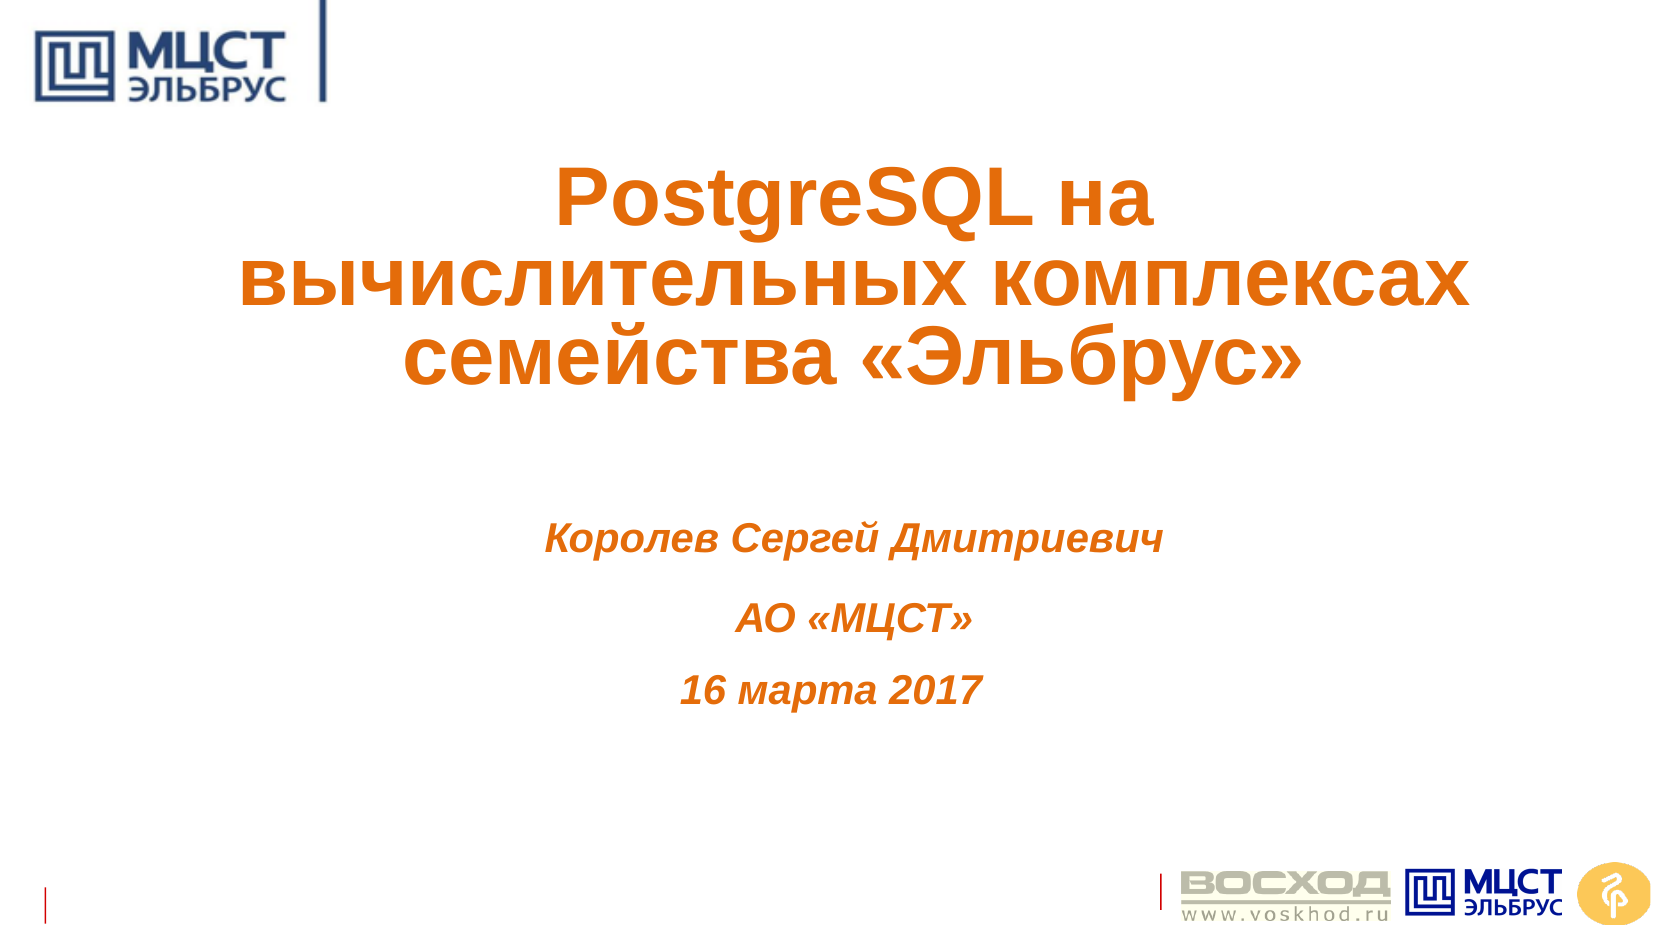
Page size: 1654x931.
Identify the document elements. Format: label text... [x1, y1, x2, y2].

picture [1577, 862, 1651, 925]
picture [1402, 868, 1562, 916]
text_box PostgreSQL на вычислительных комплексах семейства «Эльбрус» Королев Сергей Дмитриевич АО «МЦСТ» 16 марта 2017 [179, 165, 1530, 765]
picture [0, 0, 331, 107]
picture [1181, 871, 1391, 921]
